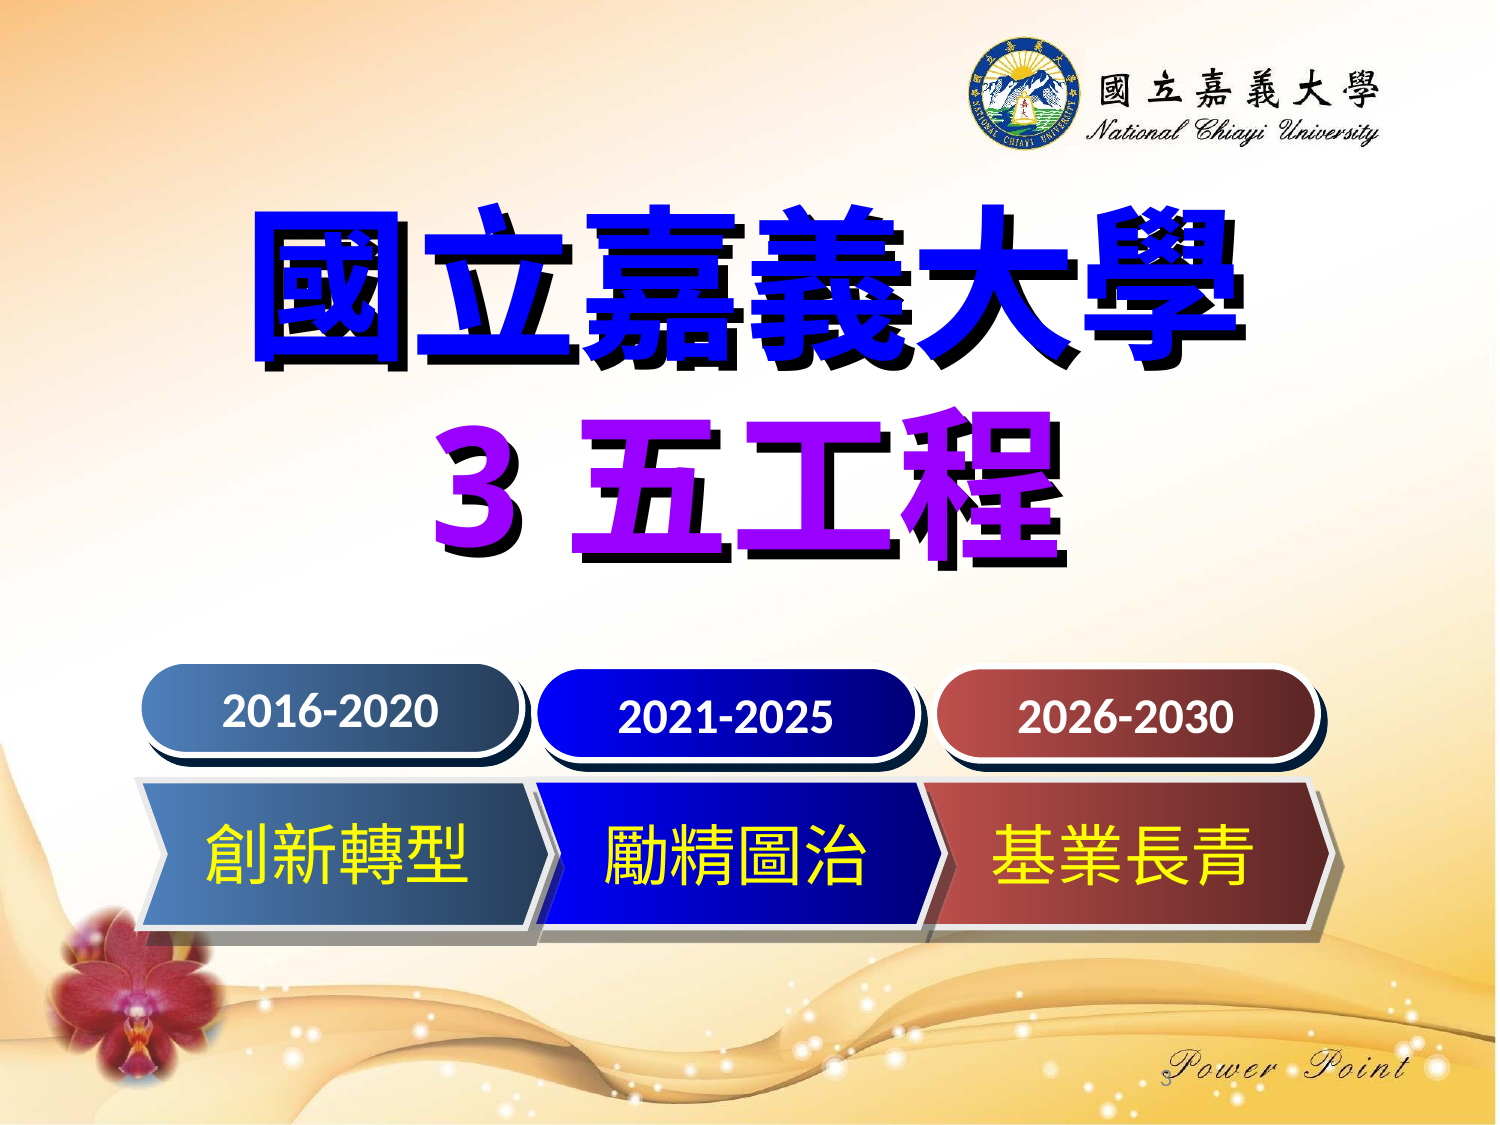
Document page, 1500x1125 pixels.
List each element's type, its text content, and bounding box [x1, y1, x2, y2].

text_box [531, 779, 1333, 928]
text_box 國立嘉義大學 3五工程 [229, 173, 1260, 588]
text_box 2026-2030 [933, 666, 1318, 761]
text_box 3 [1144, 1046, 1495, 1107]
text_box 勵精圖治 [588, 806, 888, 903]
text_box 2021-2025 [534, 665, 919, 761]
text_box 基業長青 [975, 806, 1276, 903]
text_box 創新轉型 [189, 805, 490, 902]
text_box [138, 780, 552, 929]
text_box 2016-2020 [138, 660, 523, 755]
